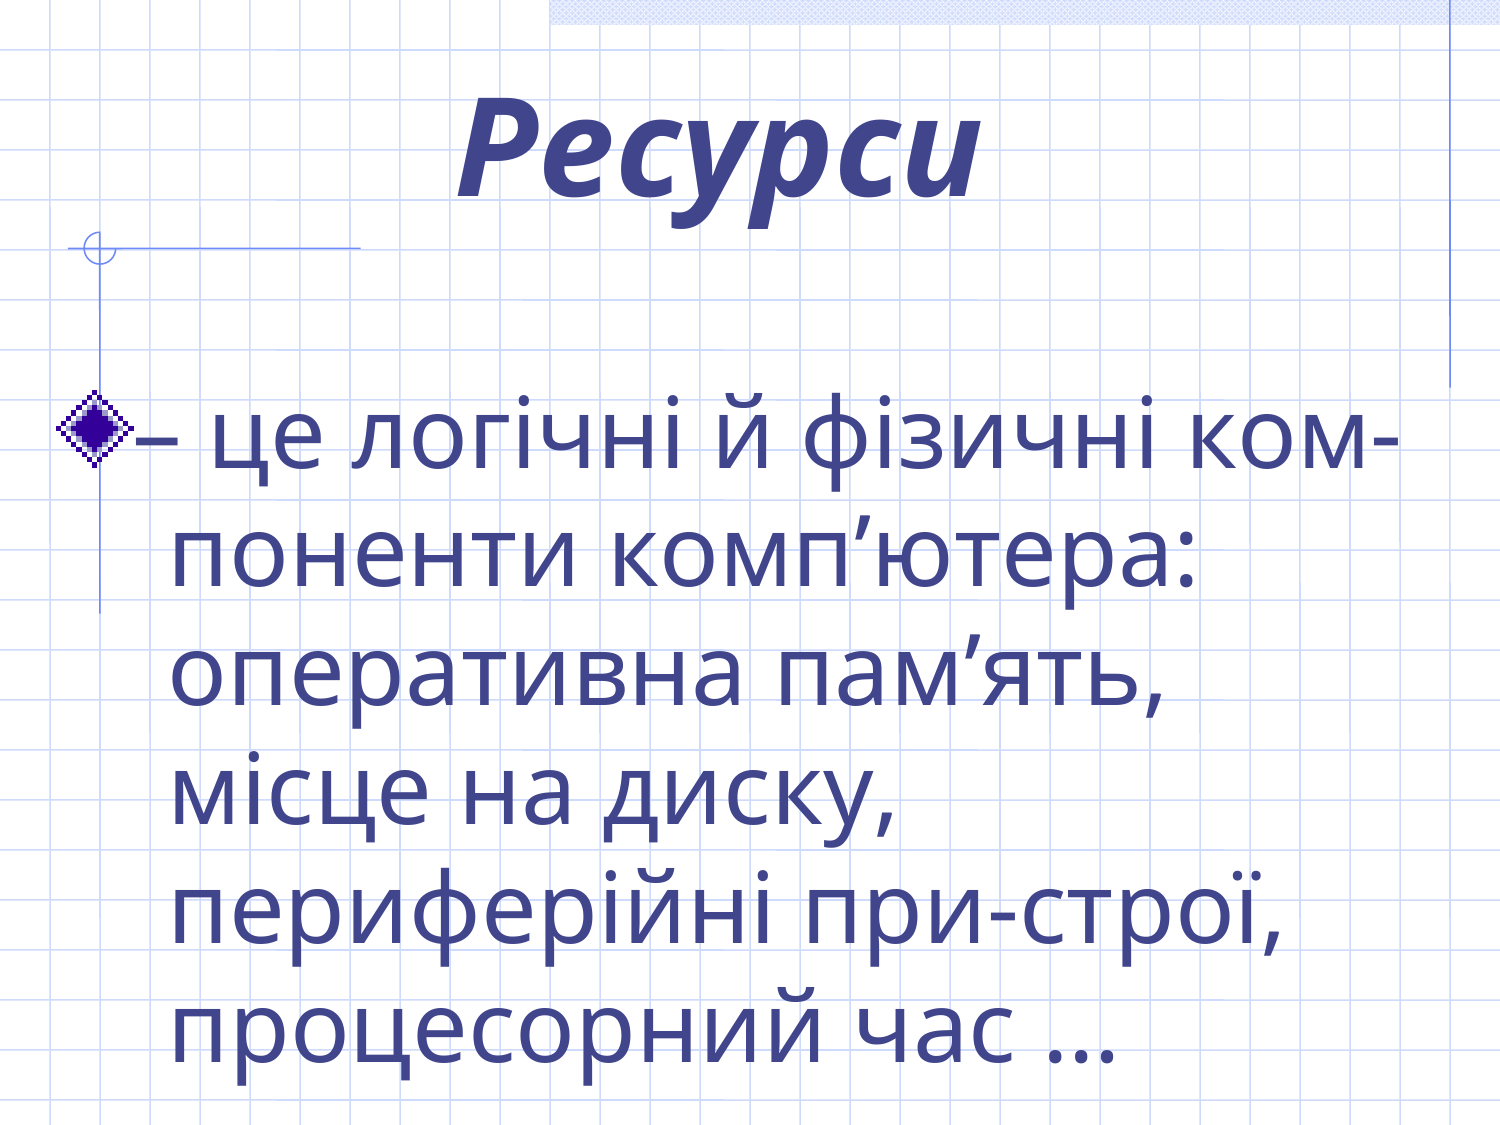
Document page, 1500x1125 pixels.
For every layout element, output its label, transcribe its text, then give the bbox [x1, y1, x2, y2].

title Ресурси [99, 50, 1375, 232]
list – це логічні й фізичні ком-поненти комп’ютера: оперативна пам’ять, місце на диску, периферійні при-строї, процесорний час … [41, 361, 1459, 1094]
